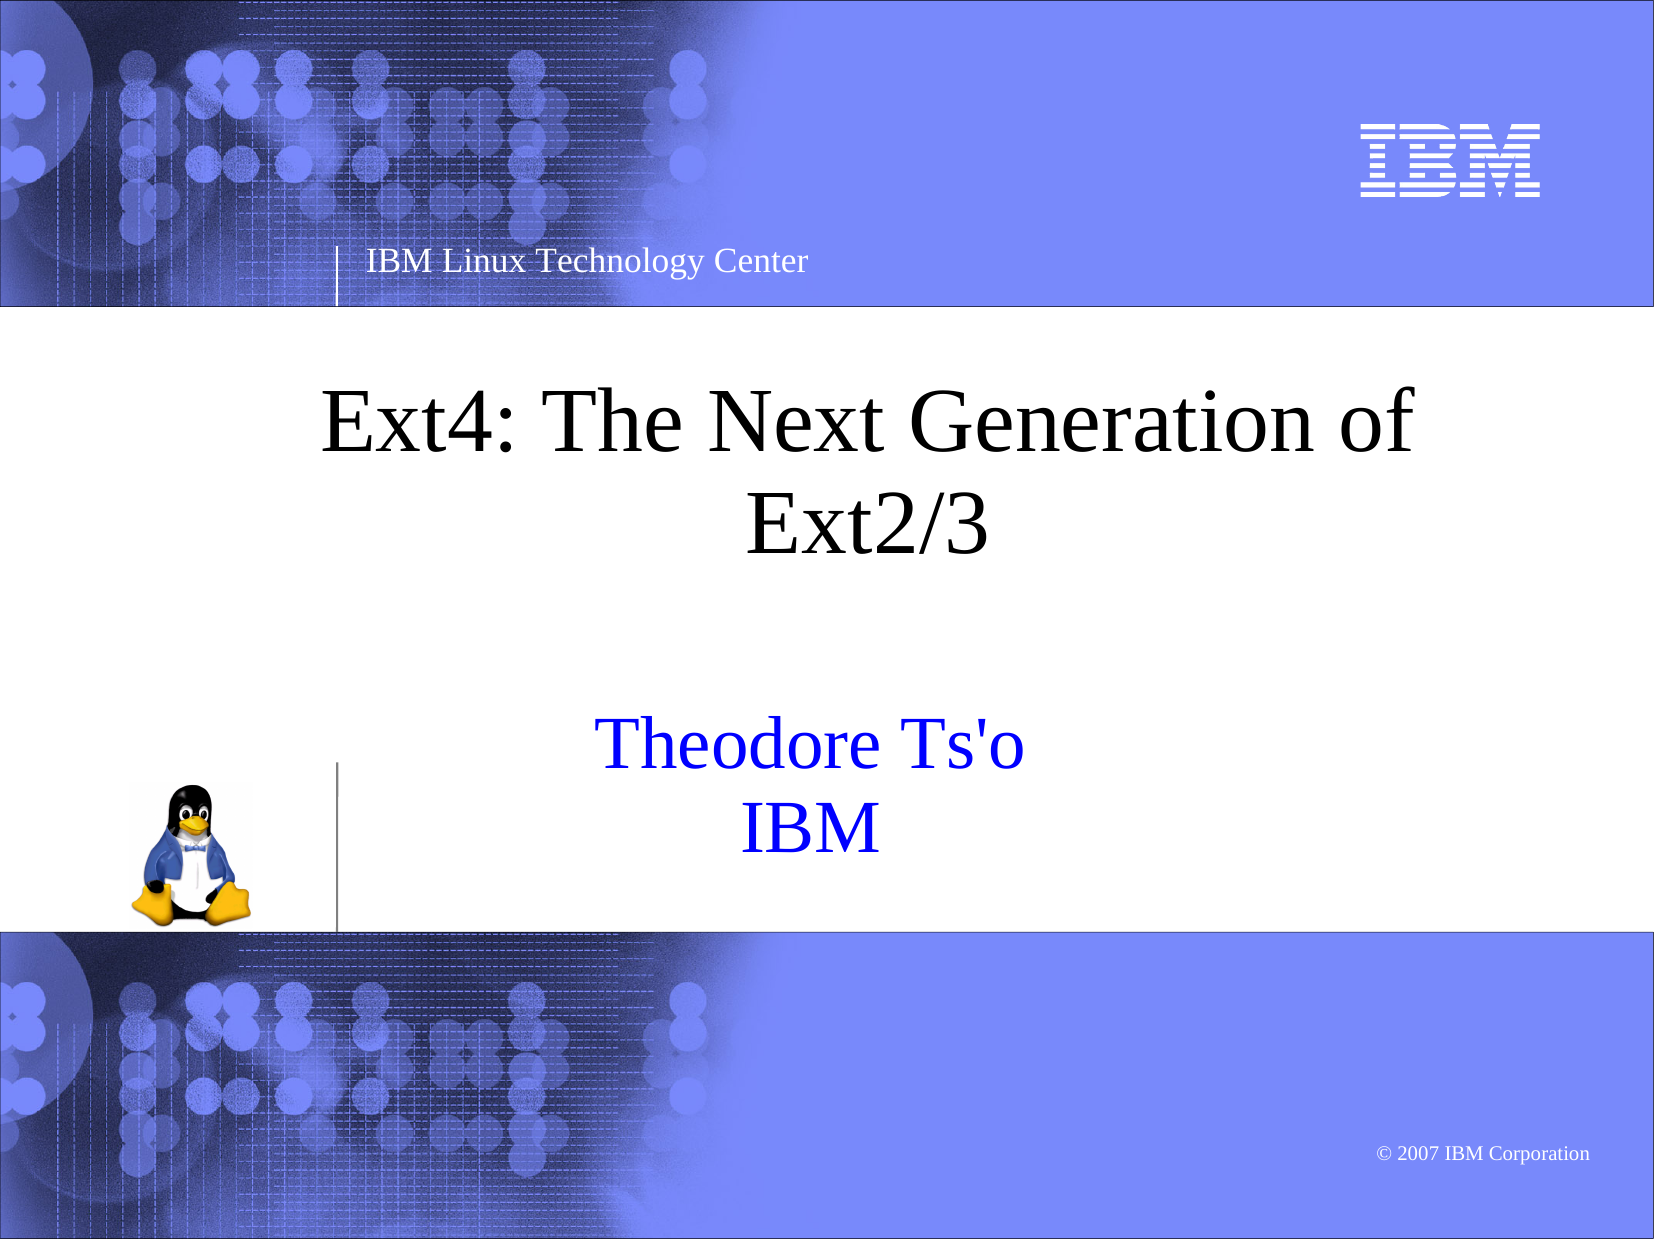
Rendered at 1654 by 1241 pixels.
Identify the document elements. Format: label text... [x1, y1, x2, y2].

picture [129, 782, 253, 929]
text_box Theodore Ts'o IBM [260, 702, 1362, 1107]
picture [1, 1, 1653, 306]
text_box Ext4: The Next Generation of Ext2/3 [240, 369, 1497, 624]
picture [1, 933, 1653, 1238]
